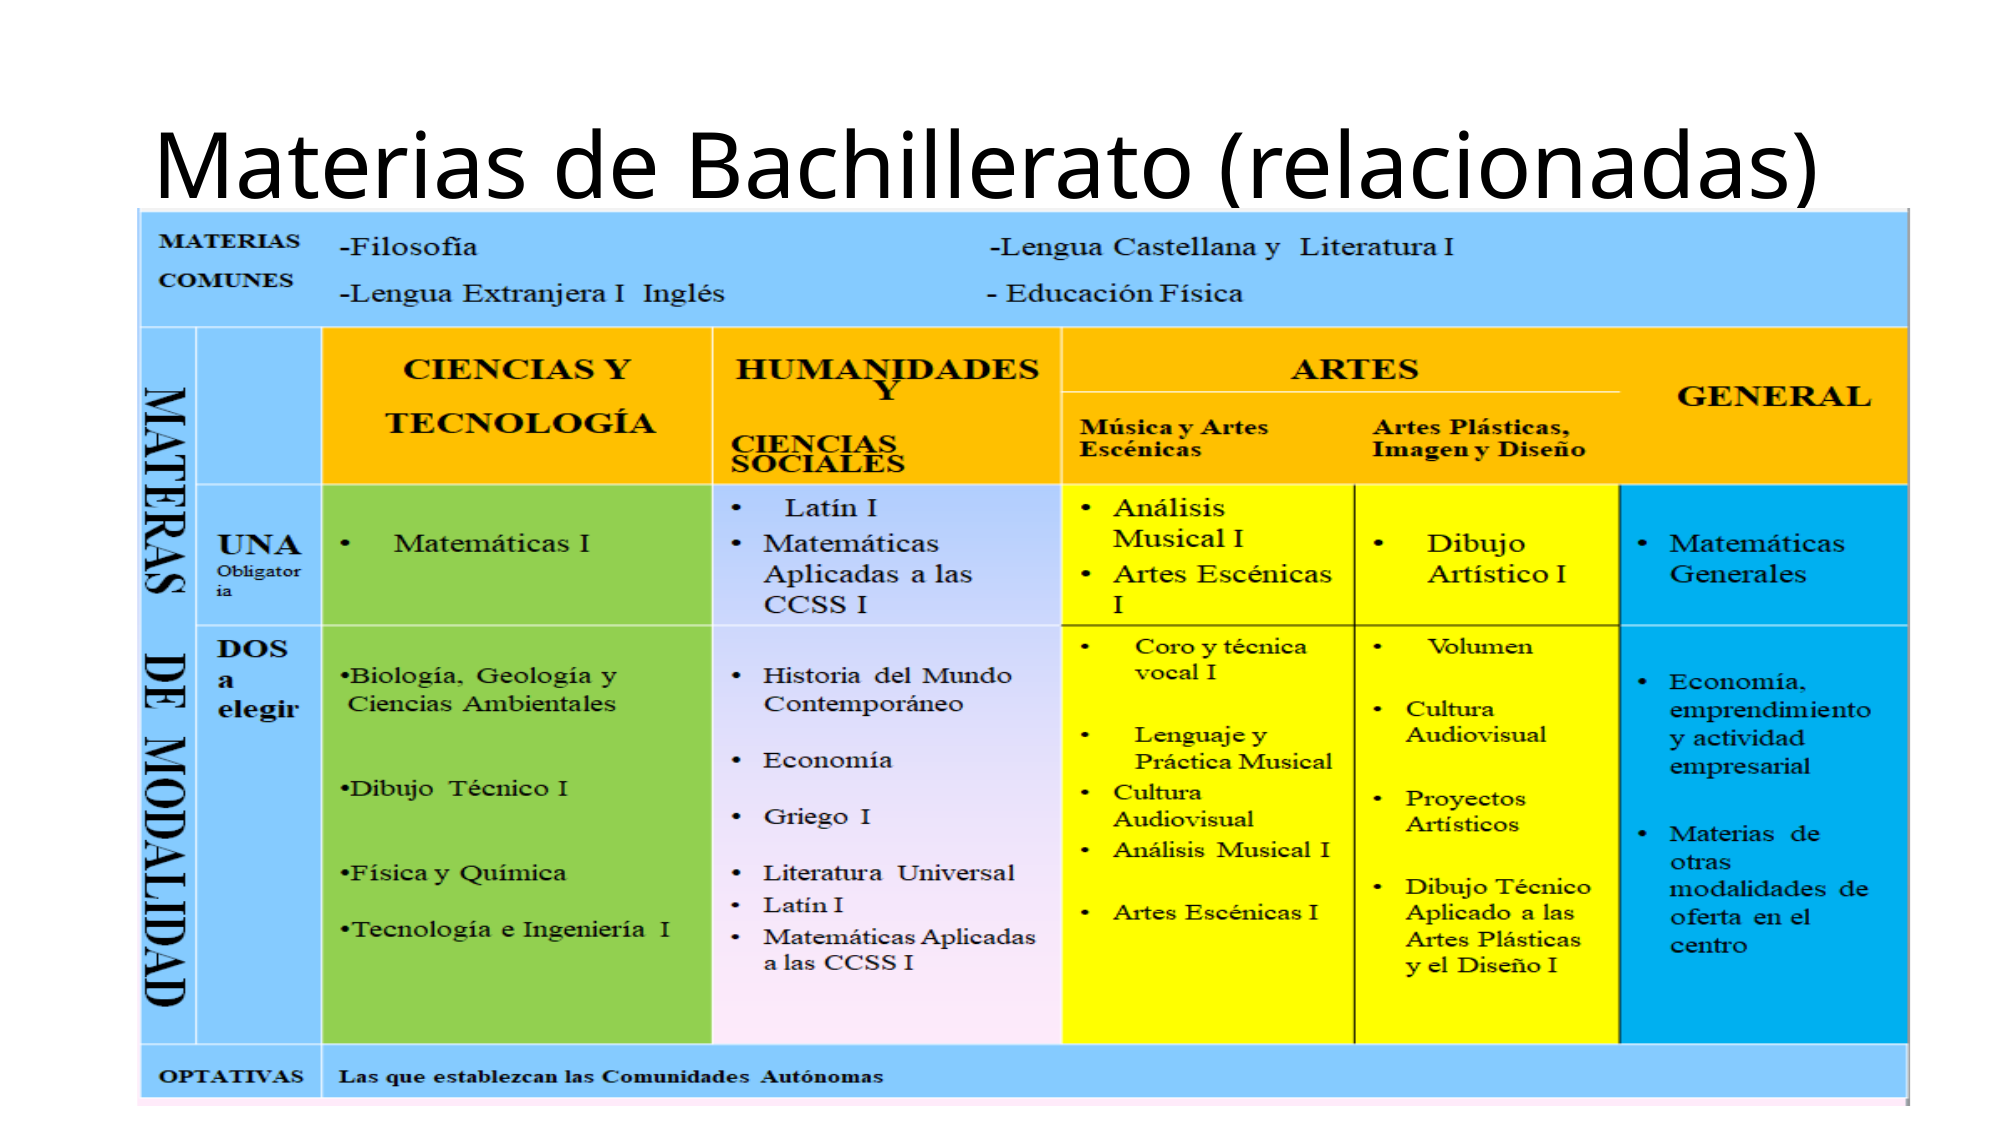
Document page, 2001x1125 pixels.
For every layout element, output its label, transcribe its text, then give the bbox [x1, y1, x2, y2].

title Materias de Bachillerato (relacionadas) [137, 59, 1863, 208]
picture [137, 208, 1911, 1106]
